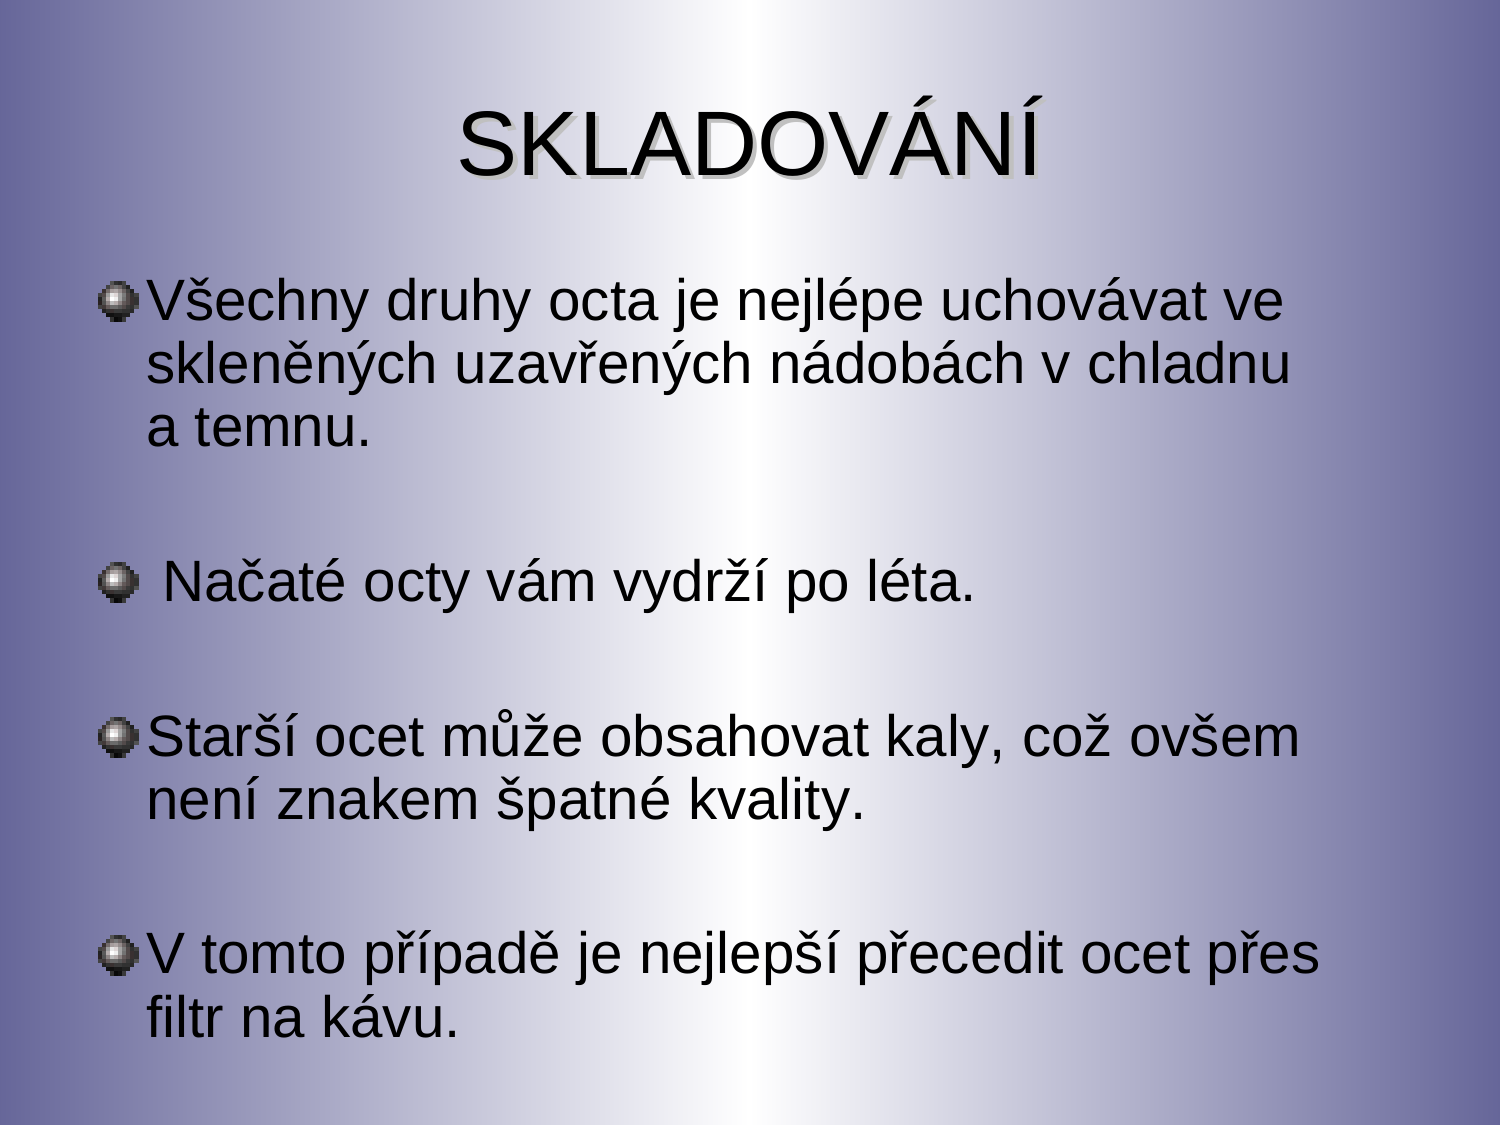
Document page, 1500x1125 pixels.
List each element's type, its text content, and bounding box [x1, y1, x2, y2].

list Všechny druhy octa je nejlépe uchovávat ve skleněných uzavřených nádobách v chladnu a temnu. Načaté octy vám vydrží po léta. Starší ocet může obsahovat kaly, což ovšem není znakem špatné kvality. V tomto případě je nejlepší přecedit ocet přes filtr na kávu. [75, 262, 1426, 1095]
title SKLADOVÁNÍ [75, 45, 1426, 233]
